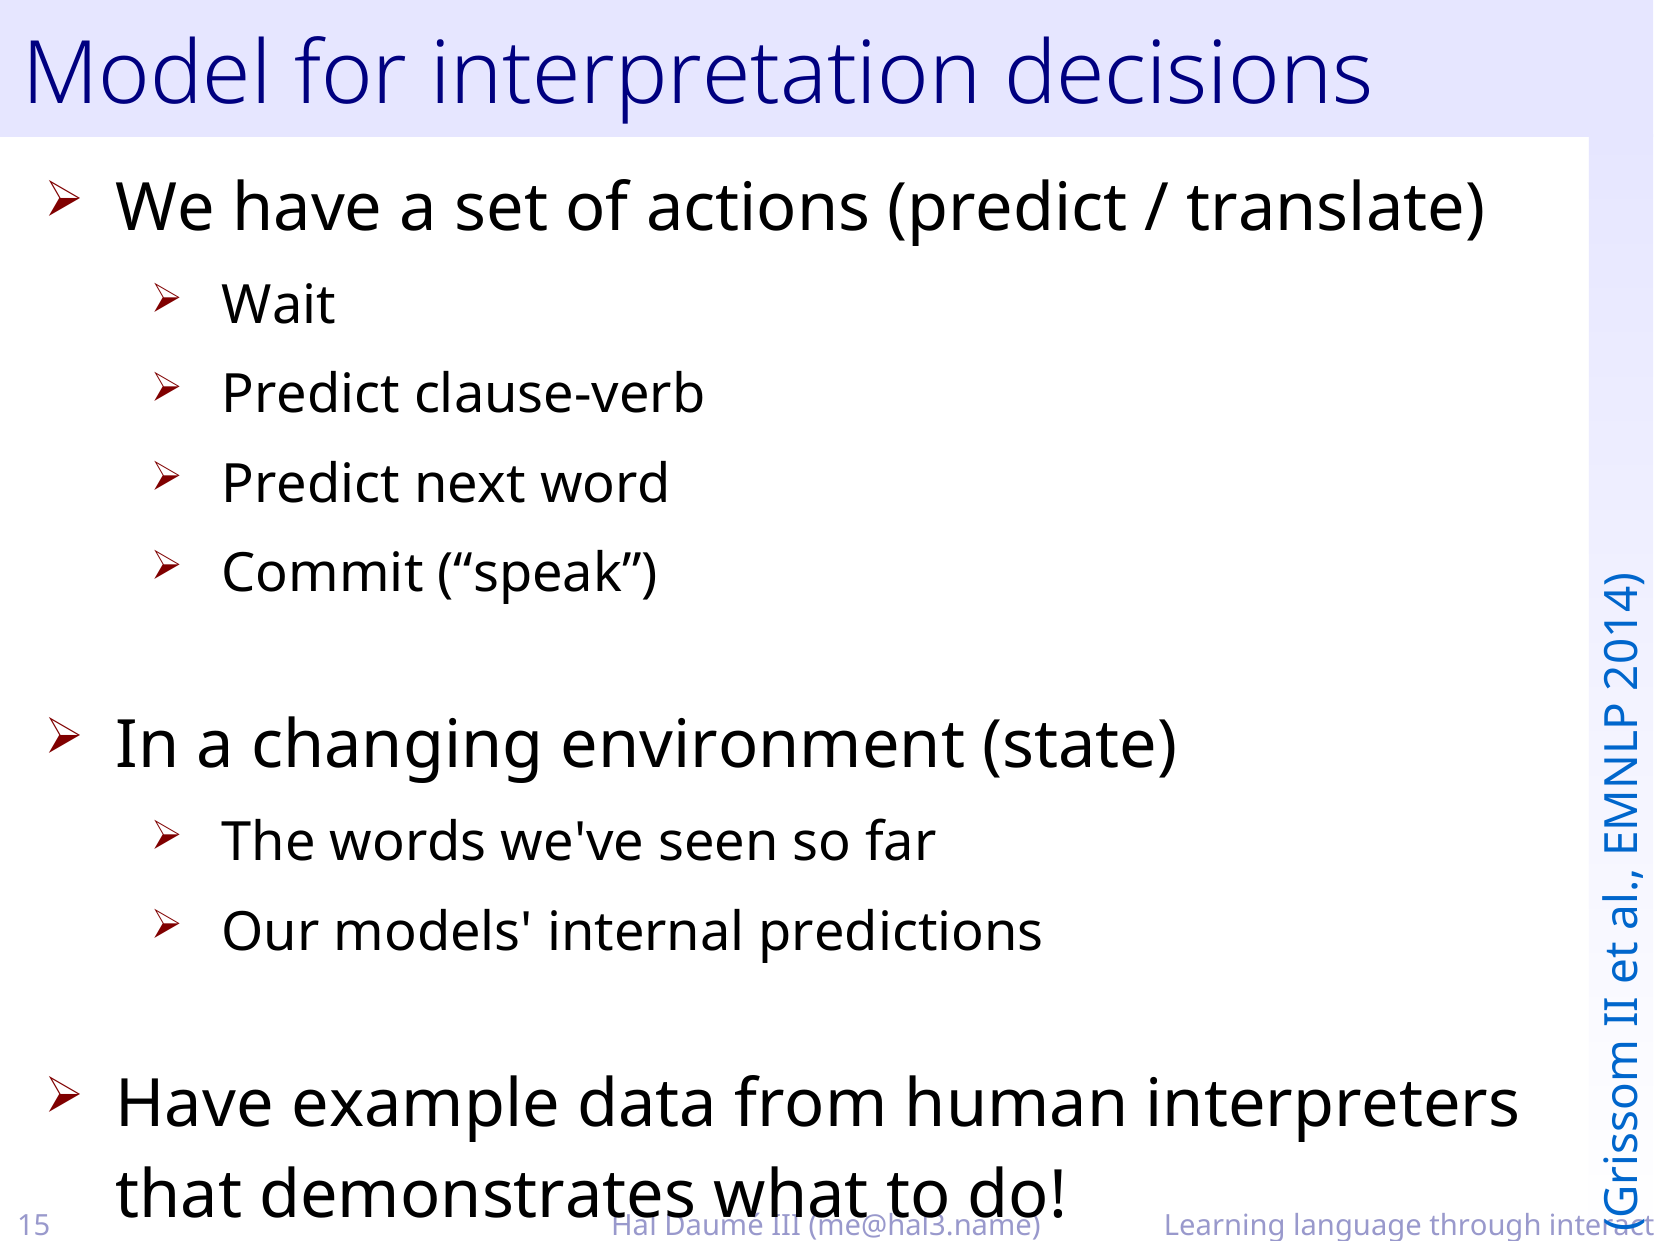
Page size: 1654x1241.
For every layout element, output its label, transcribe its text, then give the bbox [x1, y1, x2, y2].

list We have a set of actions (predict / translate) Wait Predict clause-verb Predict next word Commit (“speak”) In a changing environment (state) The words we've seen so far Our models' internal predictions Have example data from human interpreters that demonstrates what to do! [32, 159, 1575, 1093]
title Model for interpretation decisions [22, 8, 1639, 131]
text_box (Grissom II et al., EMNLP 2014) [1585, 578, 1649, 1235]
